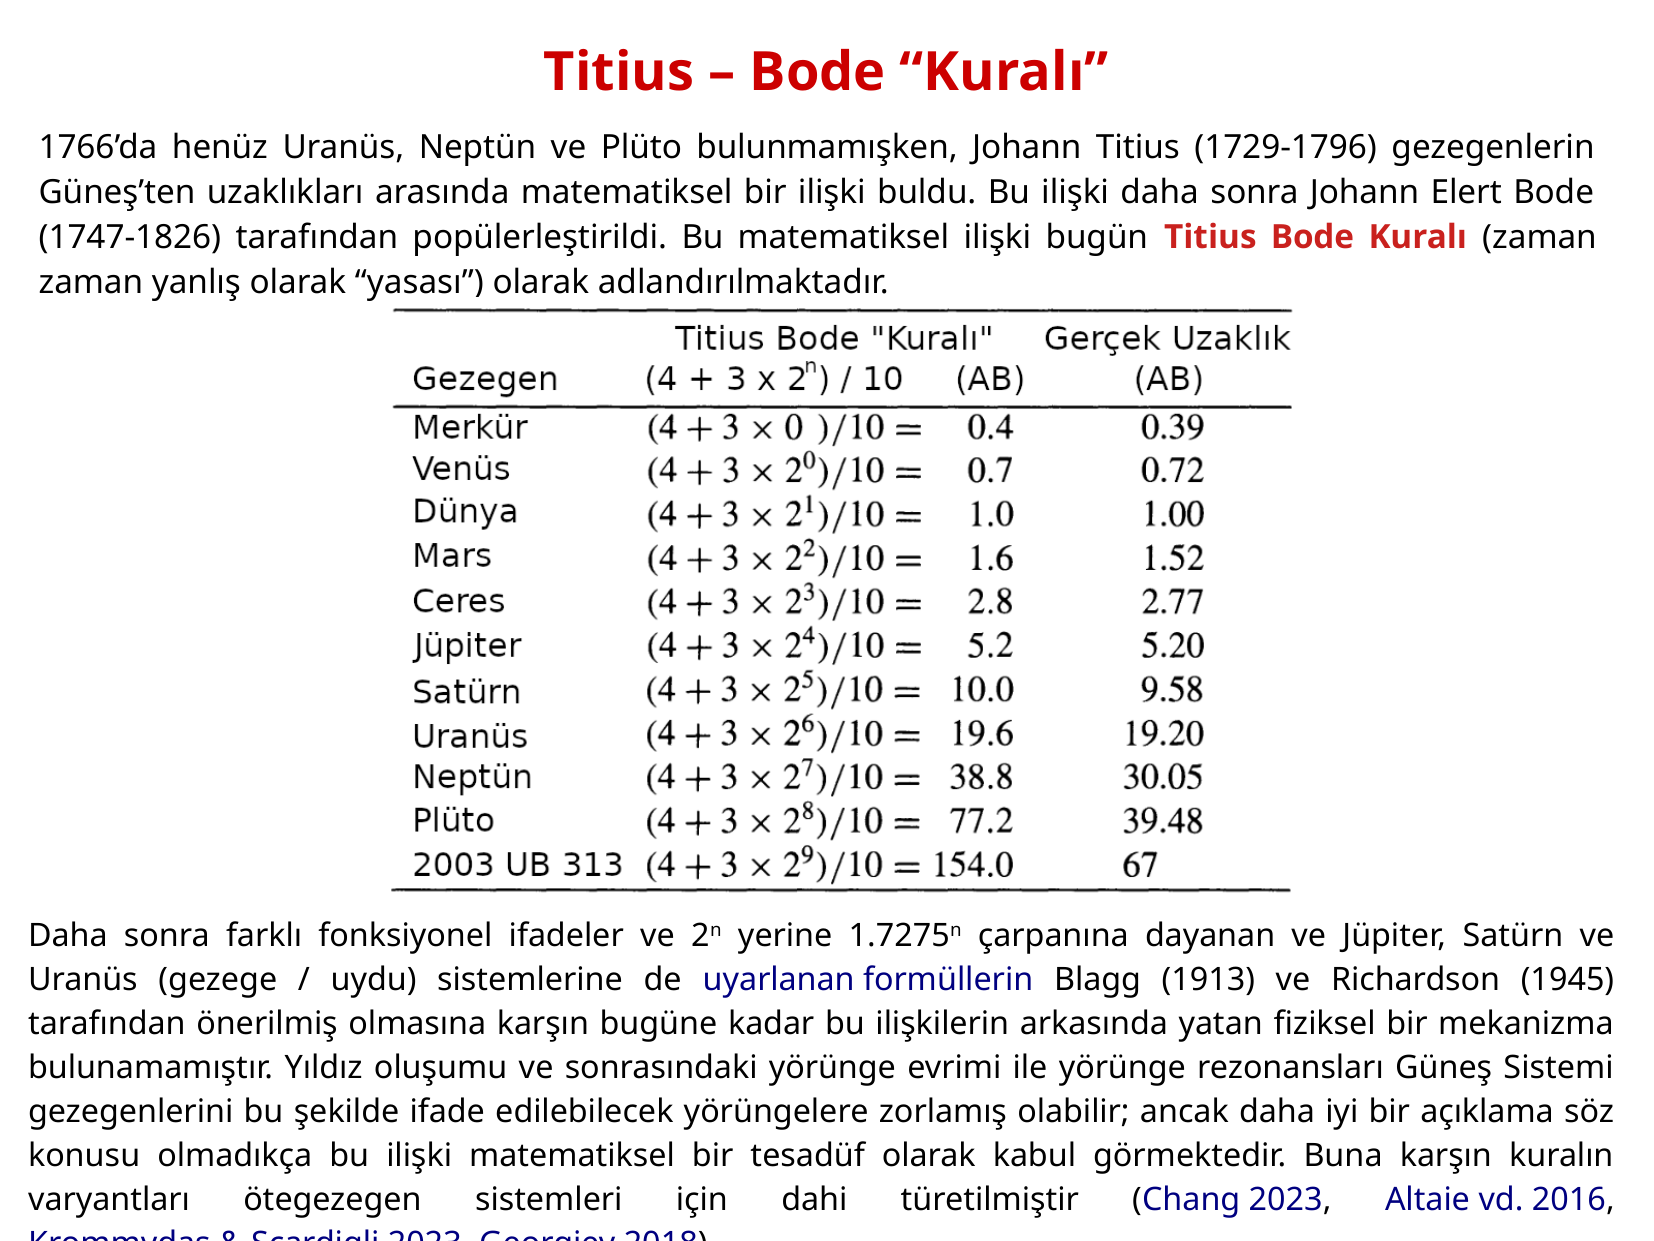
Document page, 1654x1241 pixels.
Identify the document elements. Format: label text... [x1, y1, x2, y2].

text_box Daha sonra farklı fonksiyonel ifadeler ve 2n yerine 1.7275n çarpanına dayanan ve Jüpiter, Satürn ve Uranüs (gezege / uydu) sistemlerine de uyarlanan formüllerin Blagg (1913) ve Richardson (1945) tarafından önerilmiş olmasına karşın bugüne kadar bu ilişkilerin arkasında yatan fiziksel bir mekanizma bulunamamıştır. Yıldız oluşumu ve sonrasındaki yörünge evrimi ile yörünge rezonansları Güneş Sistemi gezegenlerini bu şekilde ifade edilebilecek yörüngelere zorlamış olabilir; ancak daha iyi bir açıklama söz konusu olmadıkça bu ilişki matematiksel bir tesadüf olarak kabul görmektedir. Buna karşın kuralın varyantları ötegezegen sistemleri için dahi türetilmiştir (Chang 2023, Altaie vd. 2016, Krommydas & Scardigli 2023, Georgiev 2018). [13, 905, 1630, 1235]
title Titius – Bode “Kuralı” [82, 19, 1571, 115]
text_box 1766’da henüz Uranüs, Neptün ve Plüto bulunmamışken, Johann Titius (1729-1796) gezegenlerin Güneş’ten uzaklıkları arasında matematiksel bir ilişki buldu. Bu ilişki daha sonra Johann Elert Bode (1747-1826) tarafından popülerleştirildi. Bu matematiksel ilişki bugün Titius Bode Kuralı (zaman zaman yanlış olarak “yasası”) olarak adlandırılmaktadır. [23, 115, 1612, 295]
picture [381, 297, 1306, 905]
